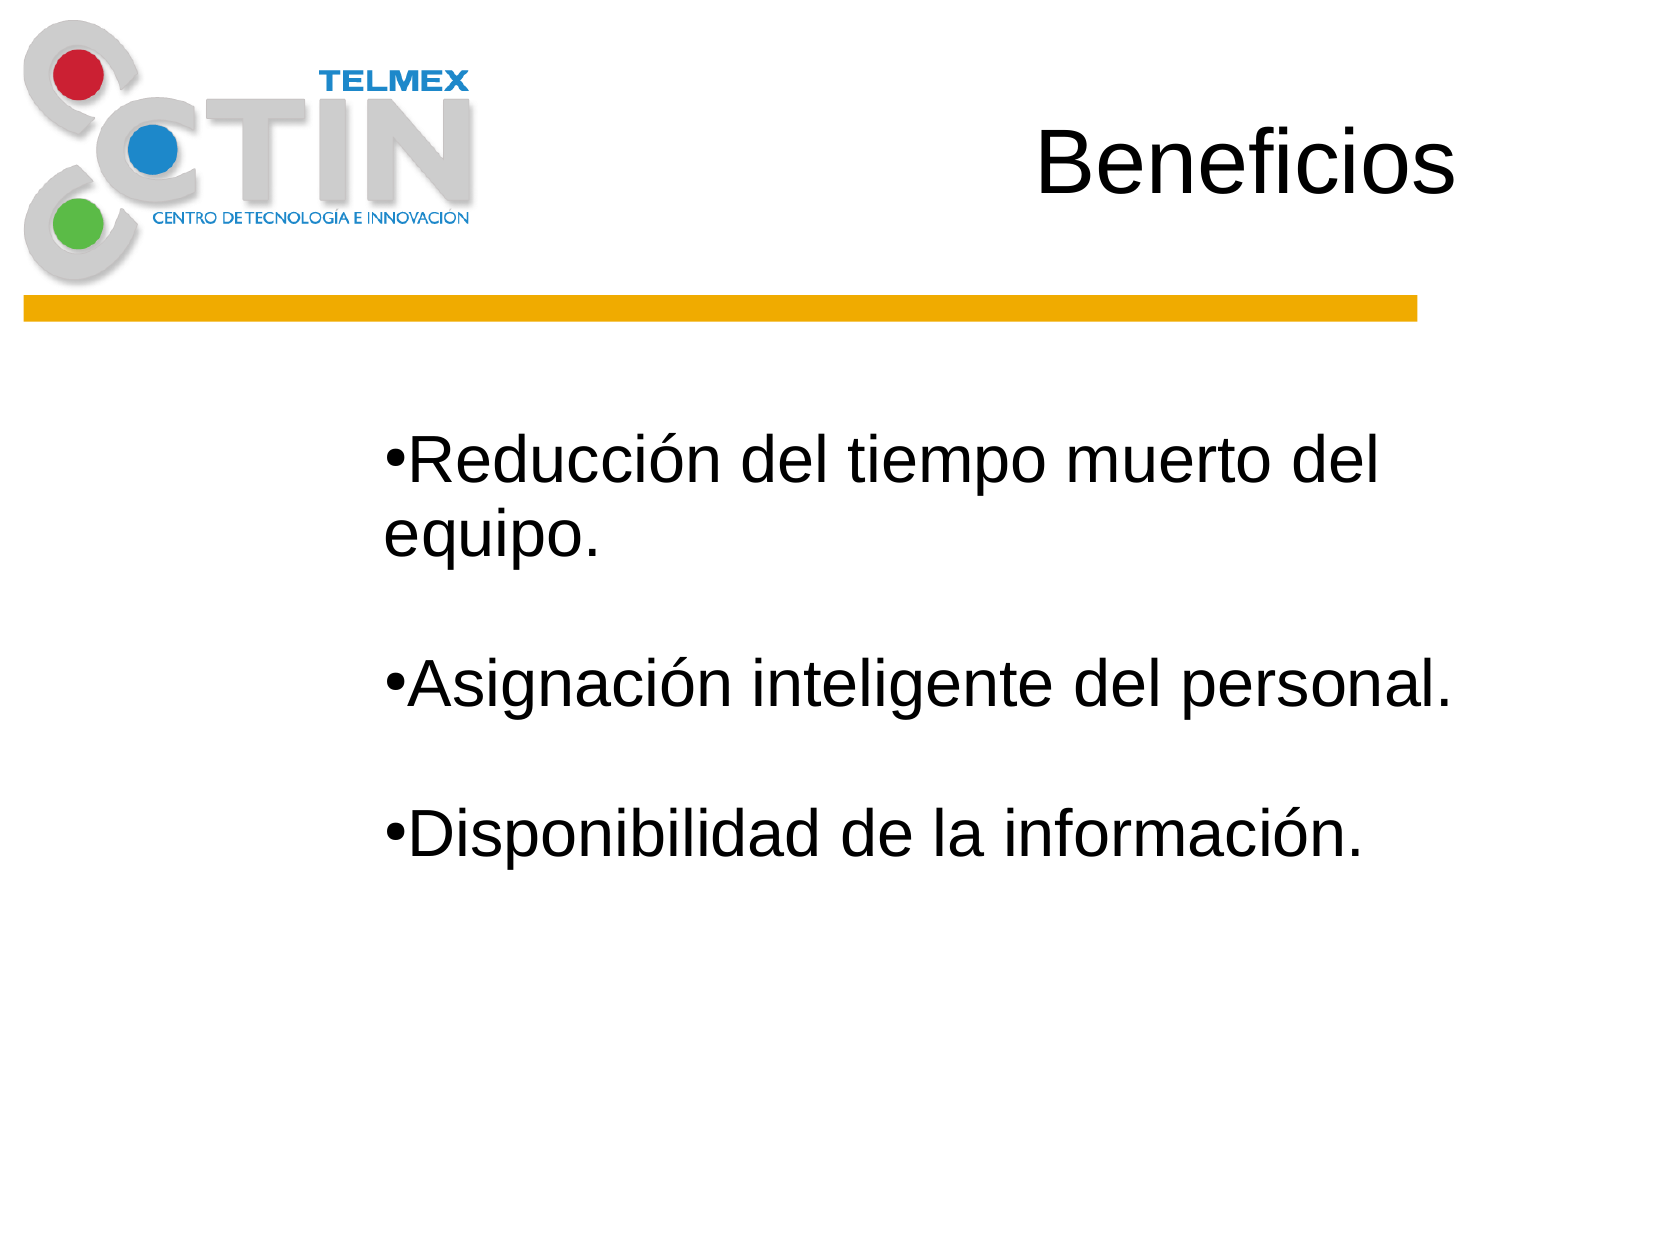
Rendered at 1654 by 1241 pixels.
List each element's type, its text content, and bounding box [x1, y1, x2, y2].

title Beneficios [501, 58, 1654, 266]
picture [0, 3, 502, 296]
subtitle Reducción del tiempo muerto del equipo. Asignación inteligente del personal. Disponibilidad de la información. [383, 274, 1565, 1093]
